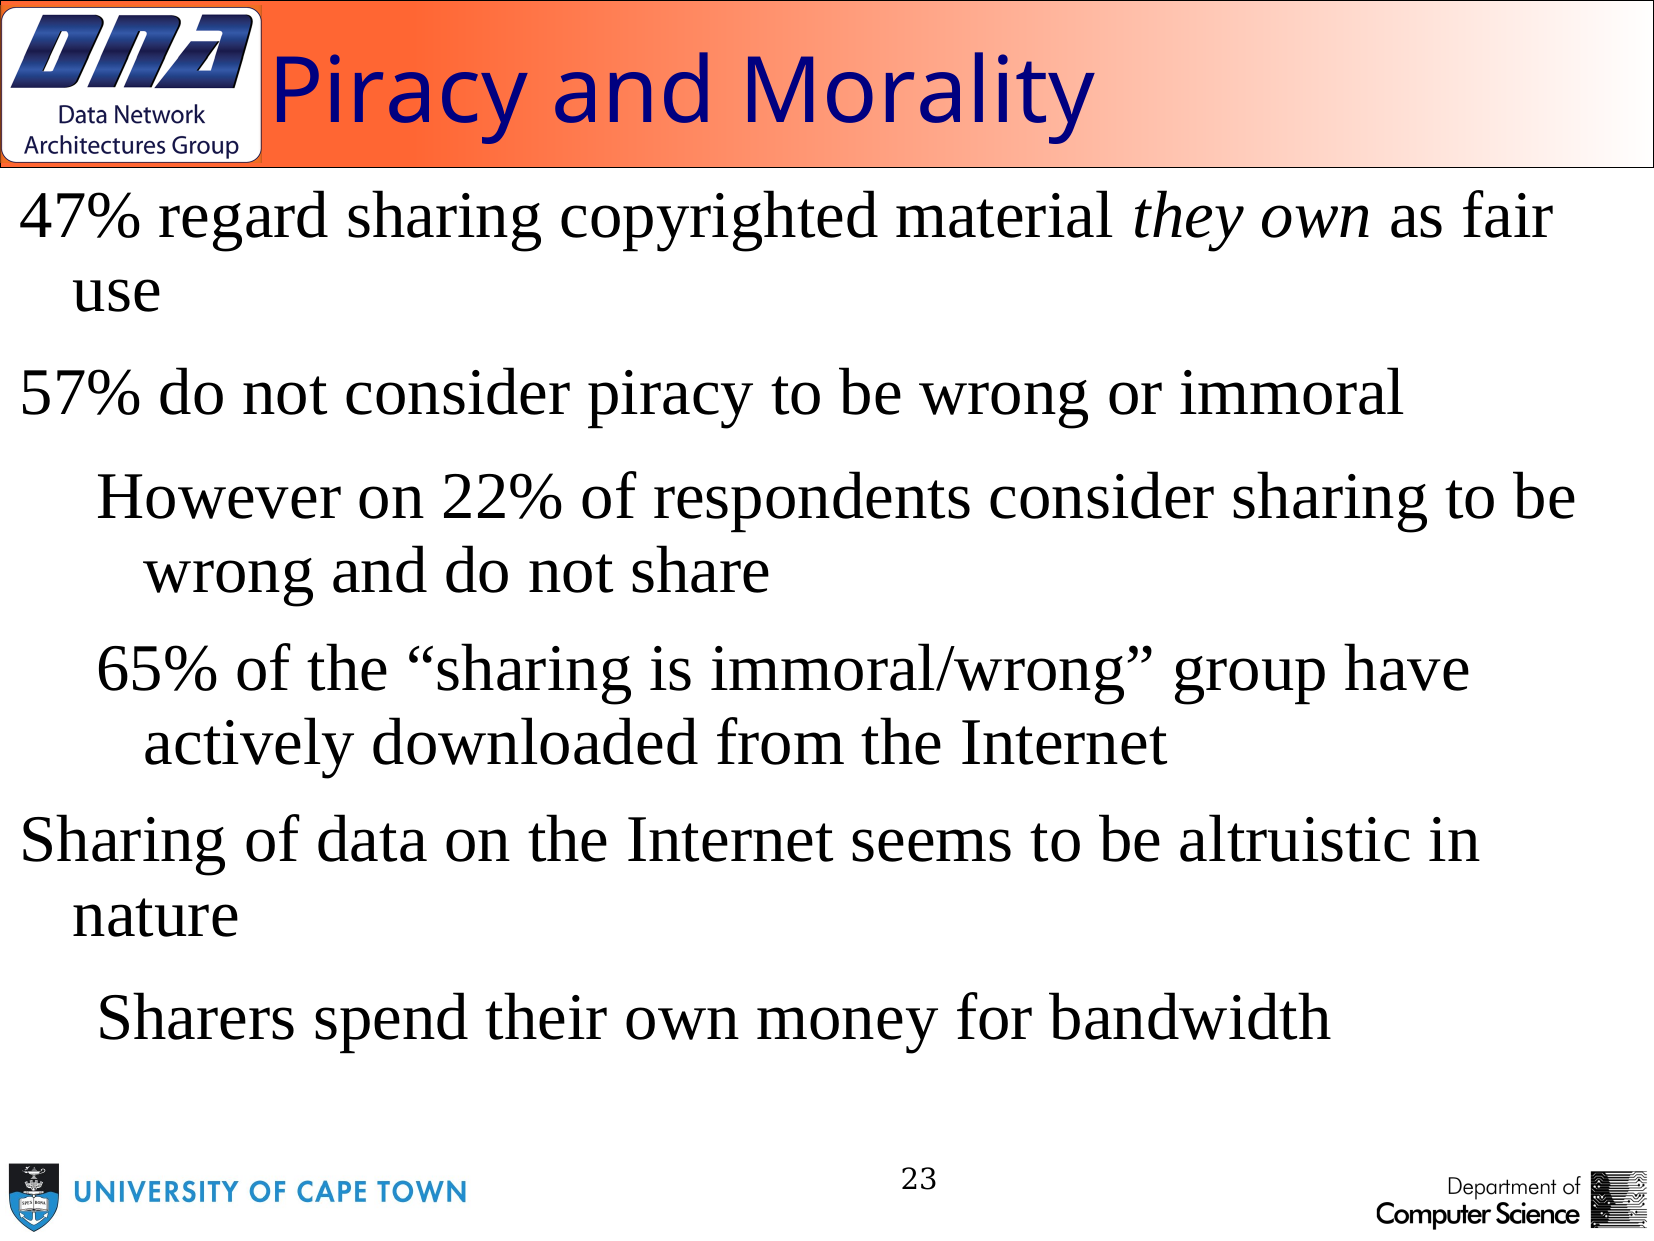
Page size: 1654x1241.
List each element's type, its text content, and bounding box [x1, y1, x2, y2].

picture [5, 1159, 479, 1235]
picture [0, 5, 262, 163]
picture [1368, 1159, 1654, 1235]
title Piracy and Morality [268, 11, 1654, 163]
list 47% regard sharing copyrighted material they own as fair use 57% do not consider piracy to be wrong or immoral However on 22% of respondents consider sharing to be wrong and do not share 65% of the “sharing is immoral/wrong” group have actively downloaded from the Internet Sharing of data on the Internet seems to be altruistic in nature Sharers spend their own money for bandwidth [2, 177, 1654, 1138]
